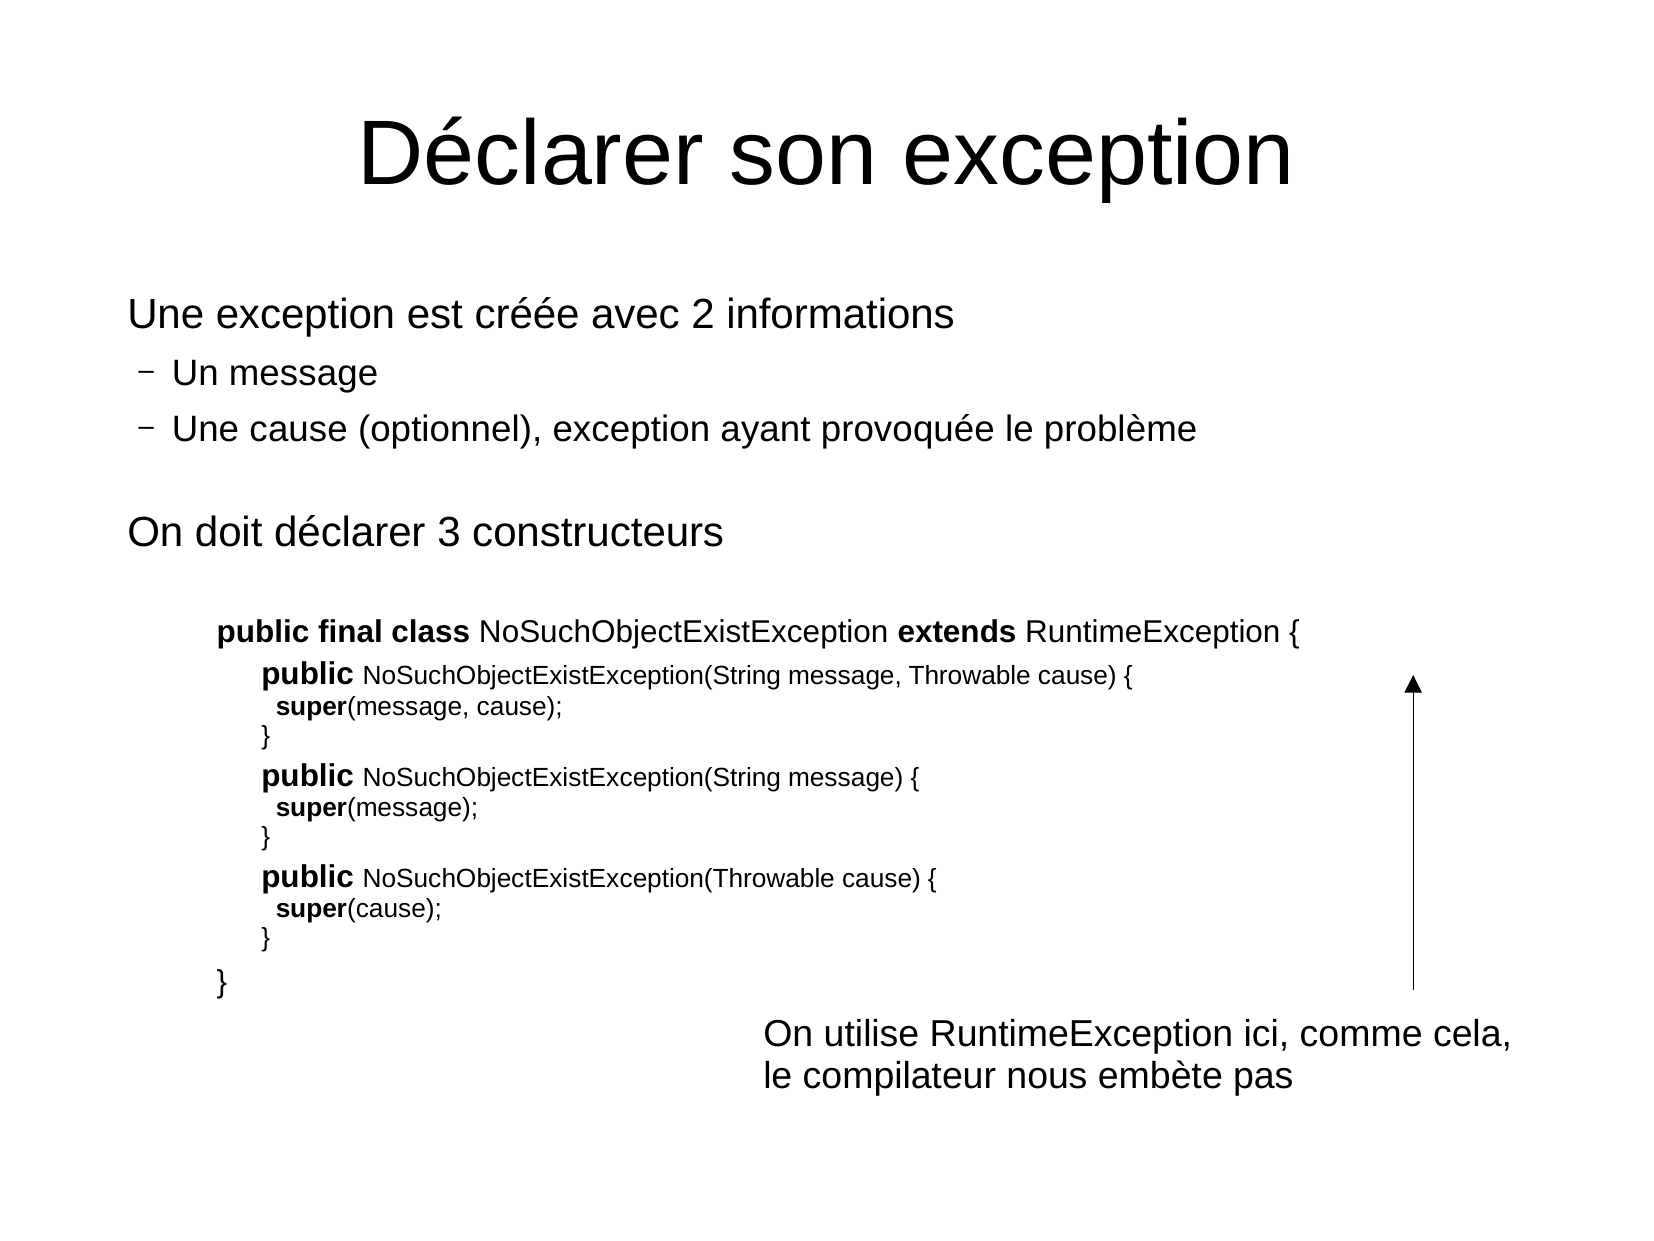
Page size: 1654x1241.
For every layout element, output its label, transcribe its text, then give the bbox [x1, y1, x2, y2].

text_box On utilise RuntimeException ici, comme cela, le compilateur nous embète pas [748, 1005, 1529, 1105]
list Une exception est créée avec 2 informations Un message Une cause (optionnel), exception ayant provoquée le problème On doit déclarer 3 constructeurs public final class NoSuchObjectExistException extends RuntimeException { public NoSuchObjectExistException(String message, Throwable cause) { super(message, cause); } public NoSuchObjectExistException(String message) { super(message); } public NoSuchObjectExistException(Throwable cause) { super(cause); } } [82, 290, 1571, 1010]
title Déclarer son exception [82, 49, 1571, 257]
